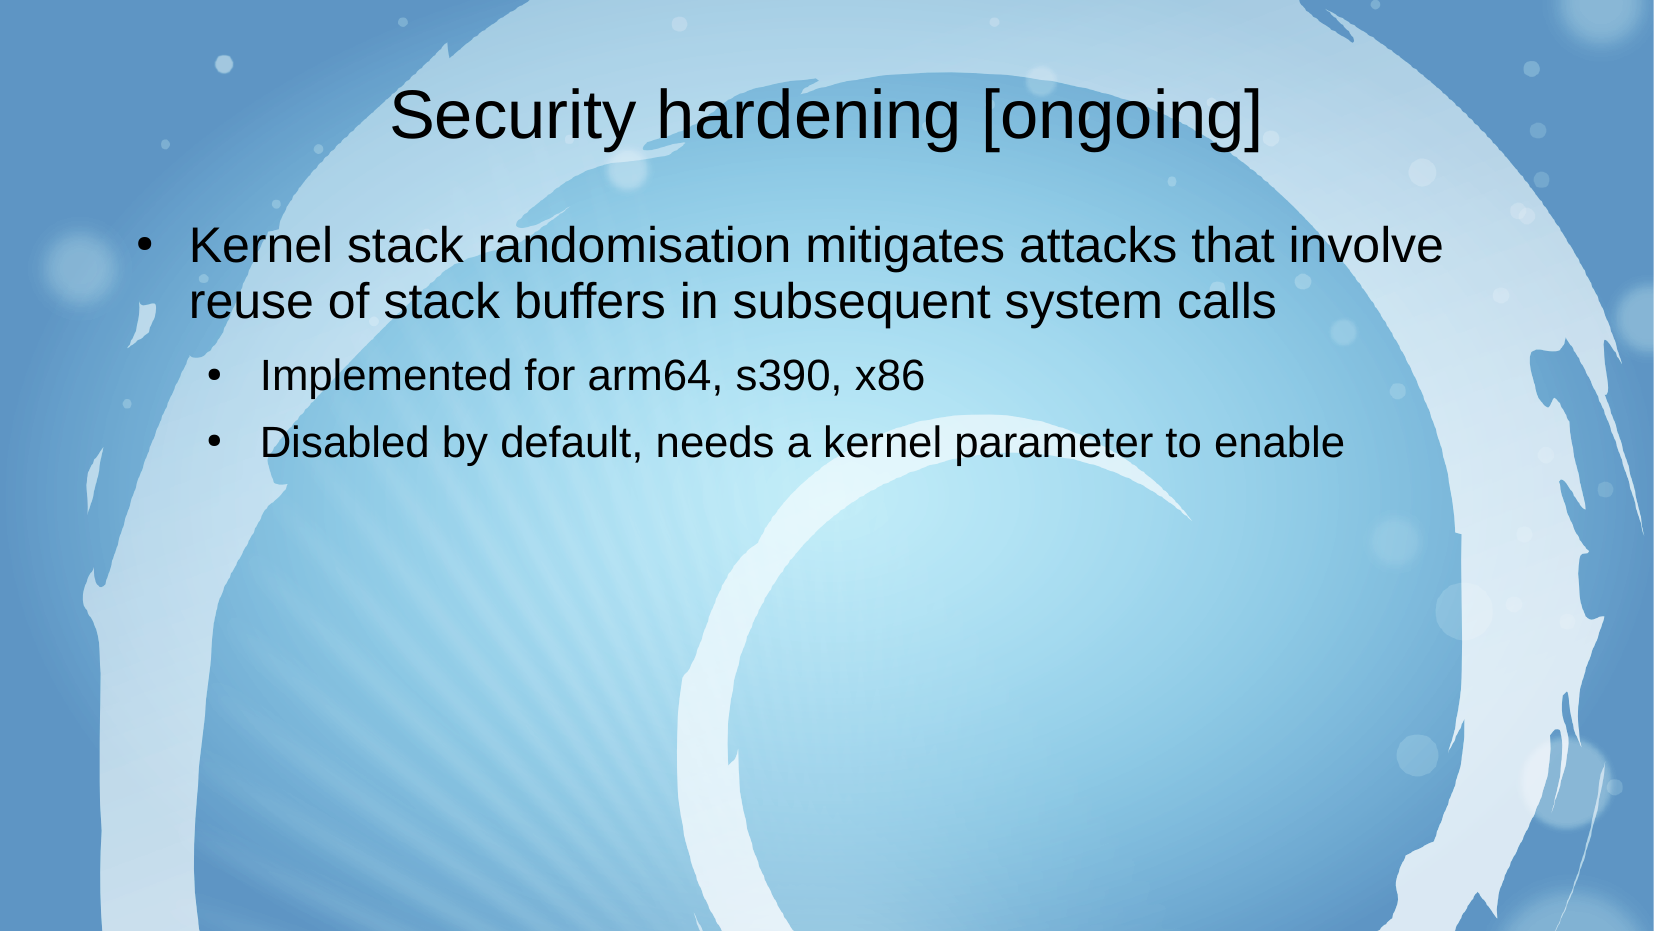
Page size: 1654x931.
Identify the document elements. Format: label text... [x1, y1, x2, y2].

title Security hardening [ongoing] [118, 37, 1536, 193]
list Kernel stack randomisation mitigates attacks that involve reuse of stack buffers in subsequent system calls Implemented for arm64, s390, x86 Disabled by default, needs a kernel parameter to enable [118, 217, 1536, 832]
picture [0, 0, 1654, 931]
